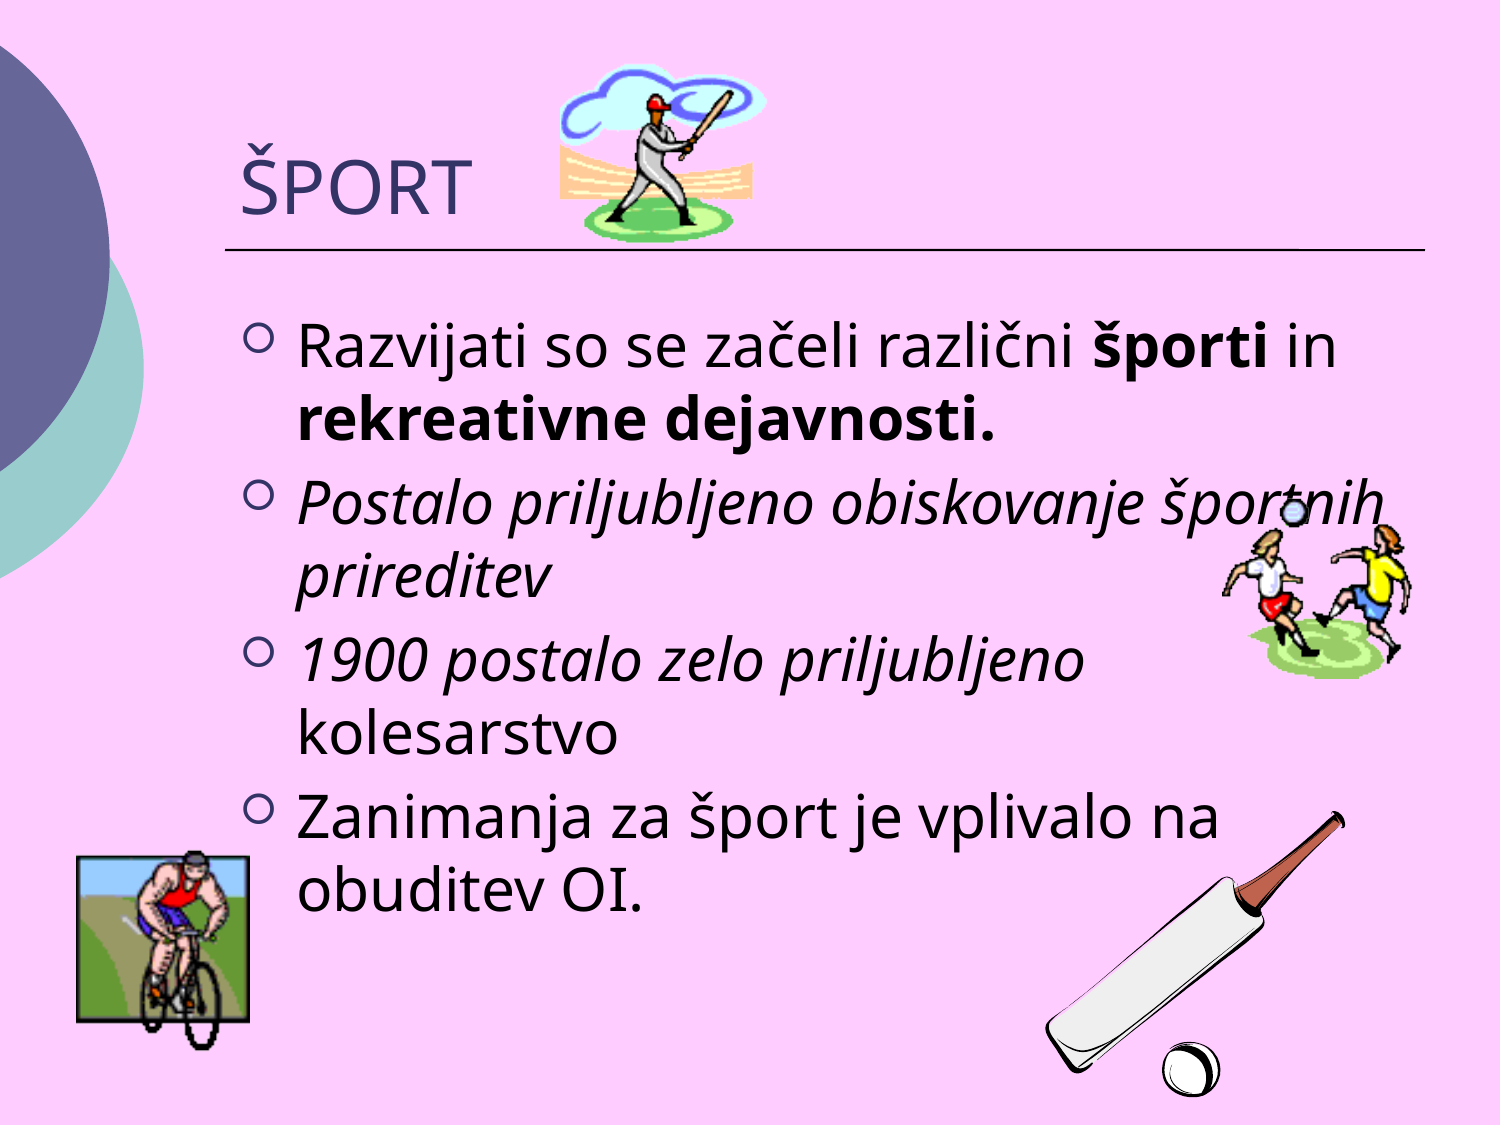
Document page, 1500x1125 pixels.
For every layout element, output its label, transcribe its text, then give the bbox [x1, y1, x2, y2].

picture [560, 54, 863, 246]
picture [1222, 479, 1436, 679]
list Razvijati so se začeli različni športi in rekreativne dejavnosti. Postalo priljubljeno obiskovanje športnih prireditev 1900 postalo zelo priljubljeno kolesarstvo Zanimanja za šport je vplivalo na obuditev OI. [224, 299, 1425, 975]
picture [1045, 810, 1346, 1102]
picture [76, 846, 250, 1054]
title ŠPORT [224, 49, 1425, 237]
